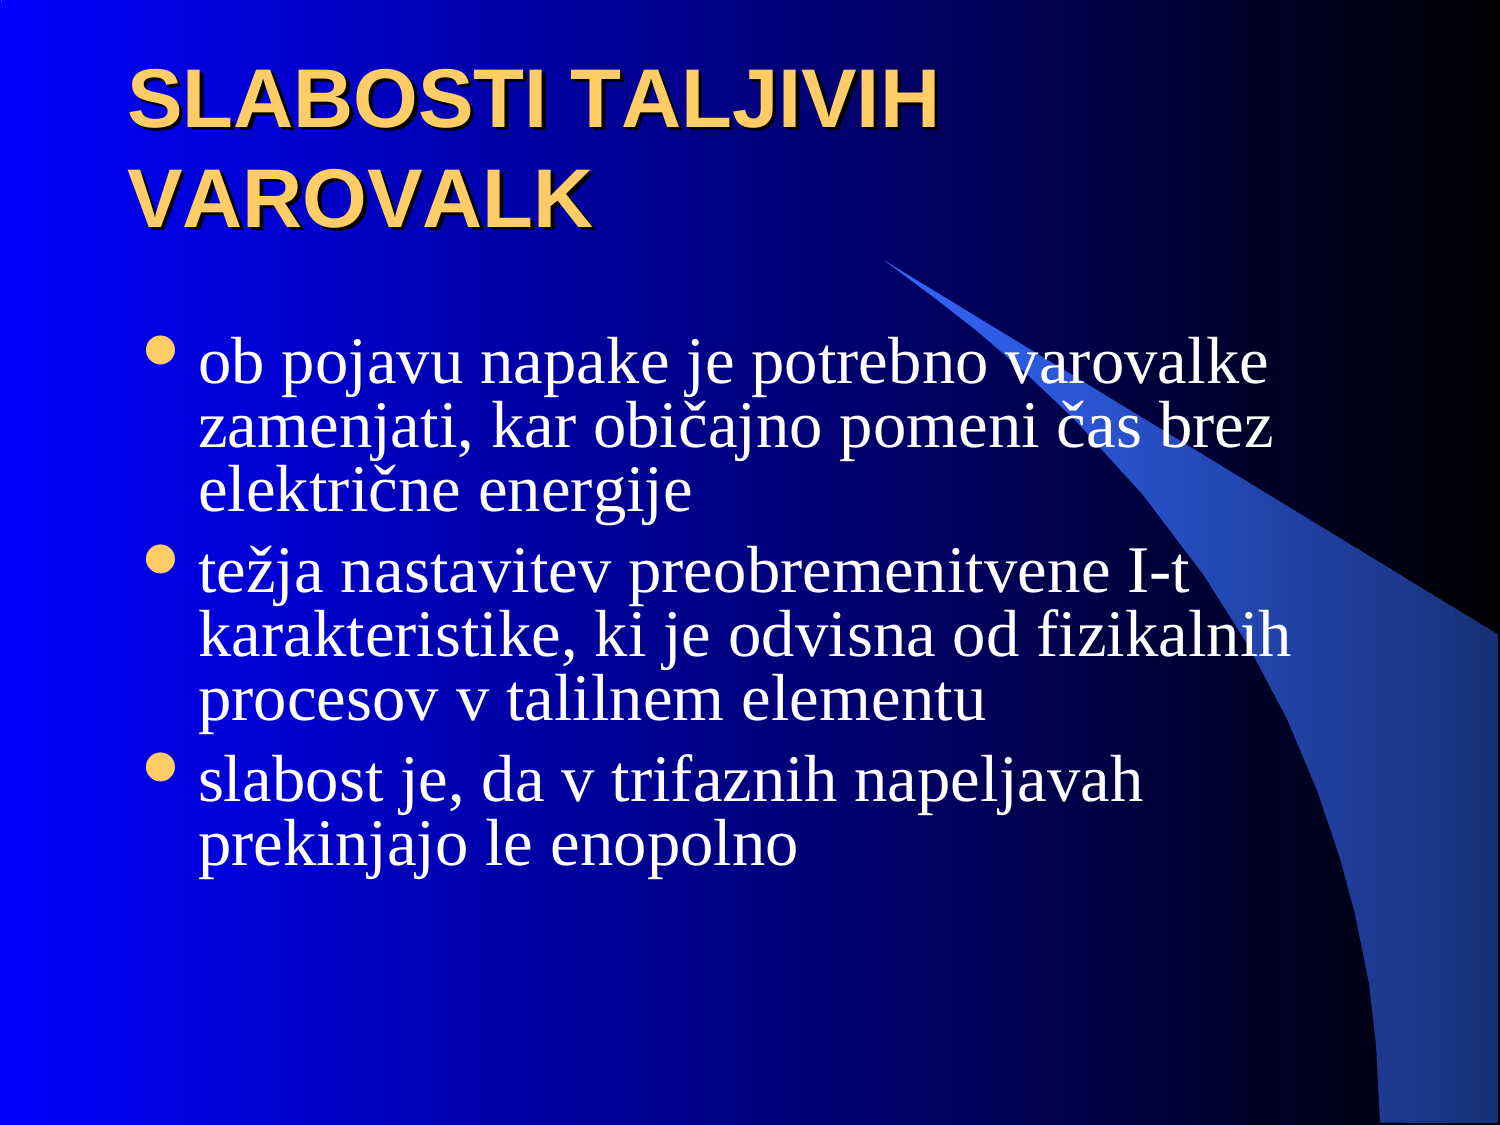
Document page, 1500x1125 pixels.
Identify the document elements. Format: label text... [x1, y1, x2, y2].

list ob pojavu napake je potrebno varovalke zamenjati, kar običajno pomeni čas brez električne energije težja nastavitev preobremenitvene I-t karakteristike, ki je odvisna od fizikalnih procesov v talilnem elementu slabost je, da v trifaznih napeljavah prekinjajo le enopolno [111, 324, 1387, 1001]
title SLABOSTI TALJIVIH VAROVALK [111, 36, 1438, 352]
